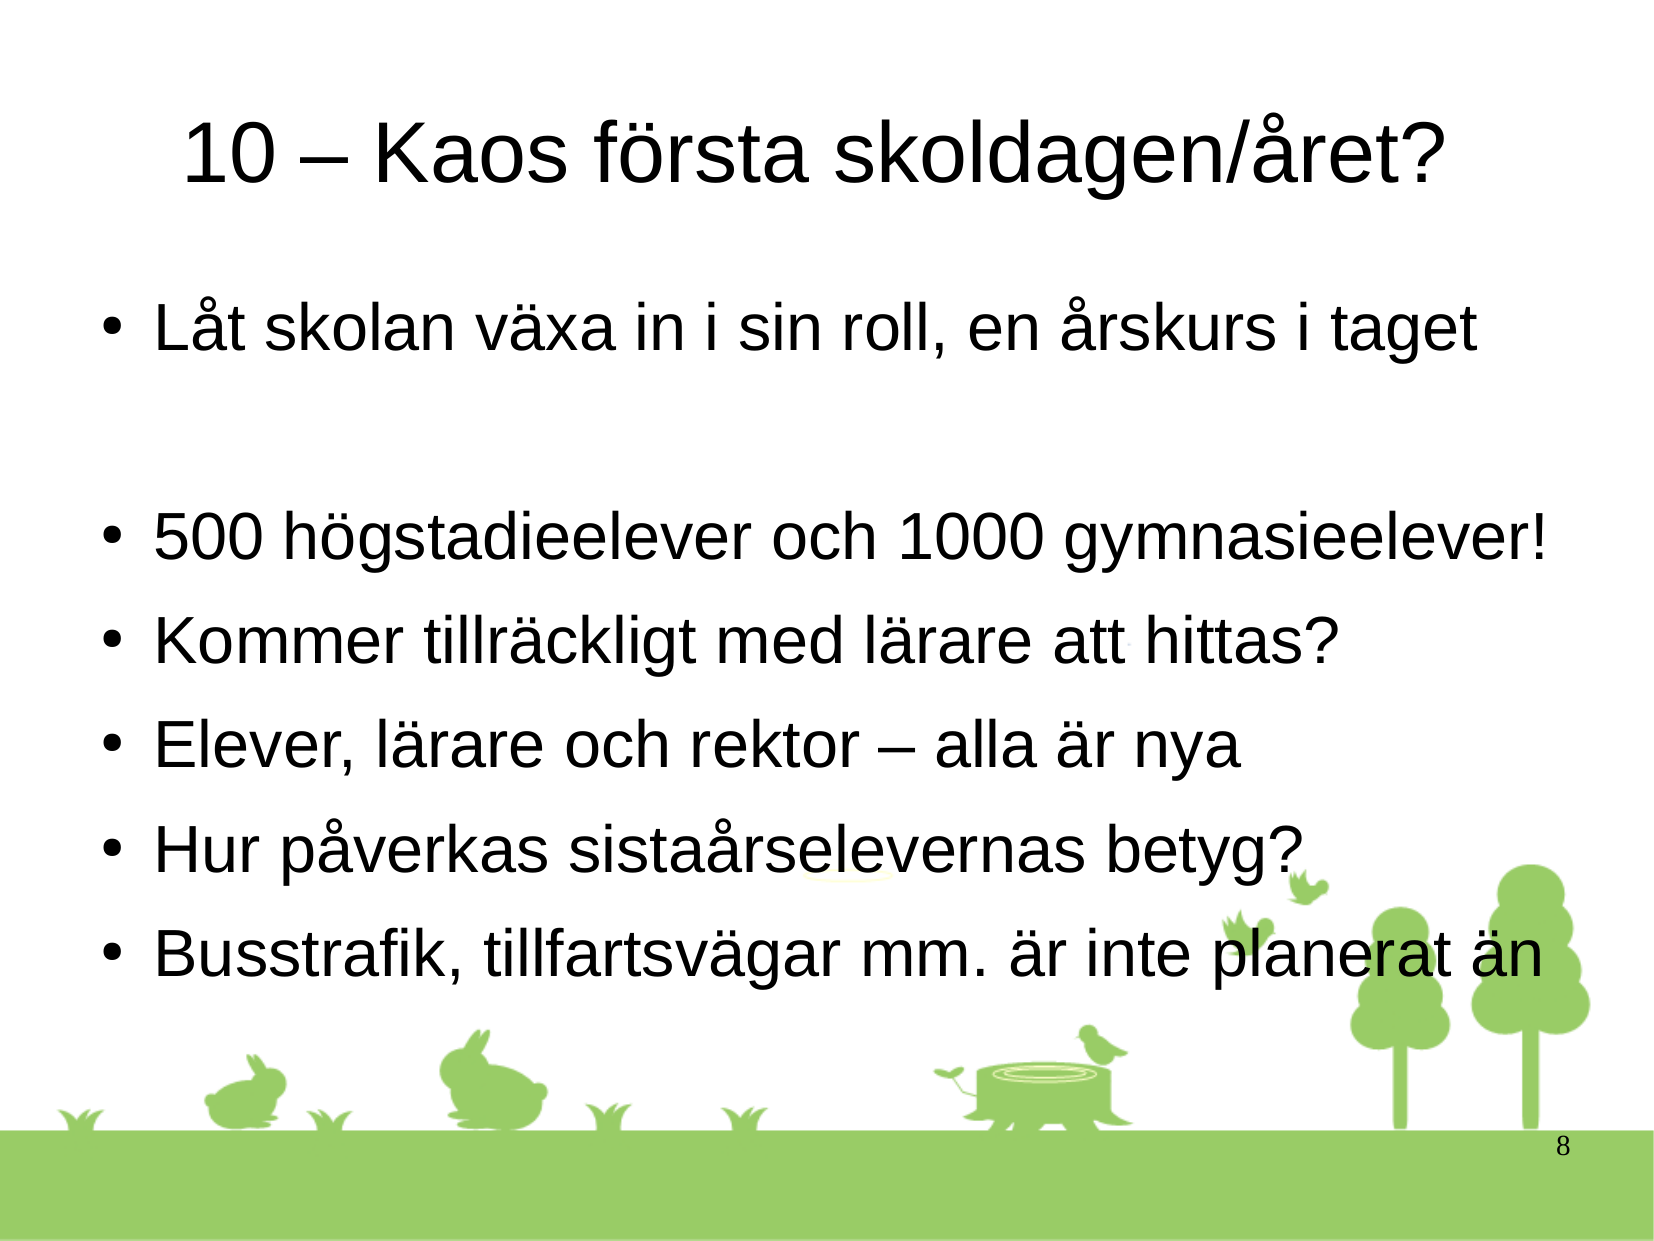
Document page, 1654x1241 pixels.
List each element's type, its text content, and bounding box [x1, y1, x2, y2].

list Låt skolan växa in i sin roll, en årskurs i taget 500 högstadieelever och 1000 gymnasieelever! Kommer tillräckligt med lärare att hittas? Elever, lärare och rektor – alla är nya Hur påverkas sistaårselevernas betyg? Busstrafik, tillfartsvägar mm. är inte planerat än [82, 290, 1571, 1010]
picture [0, 0, 1654, 1241]
title 10 – Kaos första skoldagen/året? [82, 49, 1571, 257]
